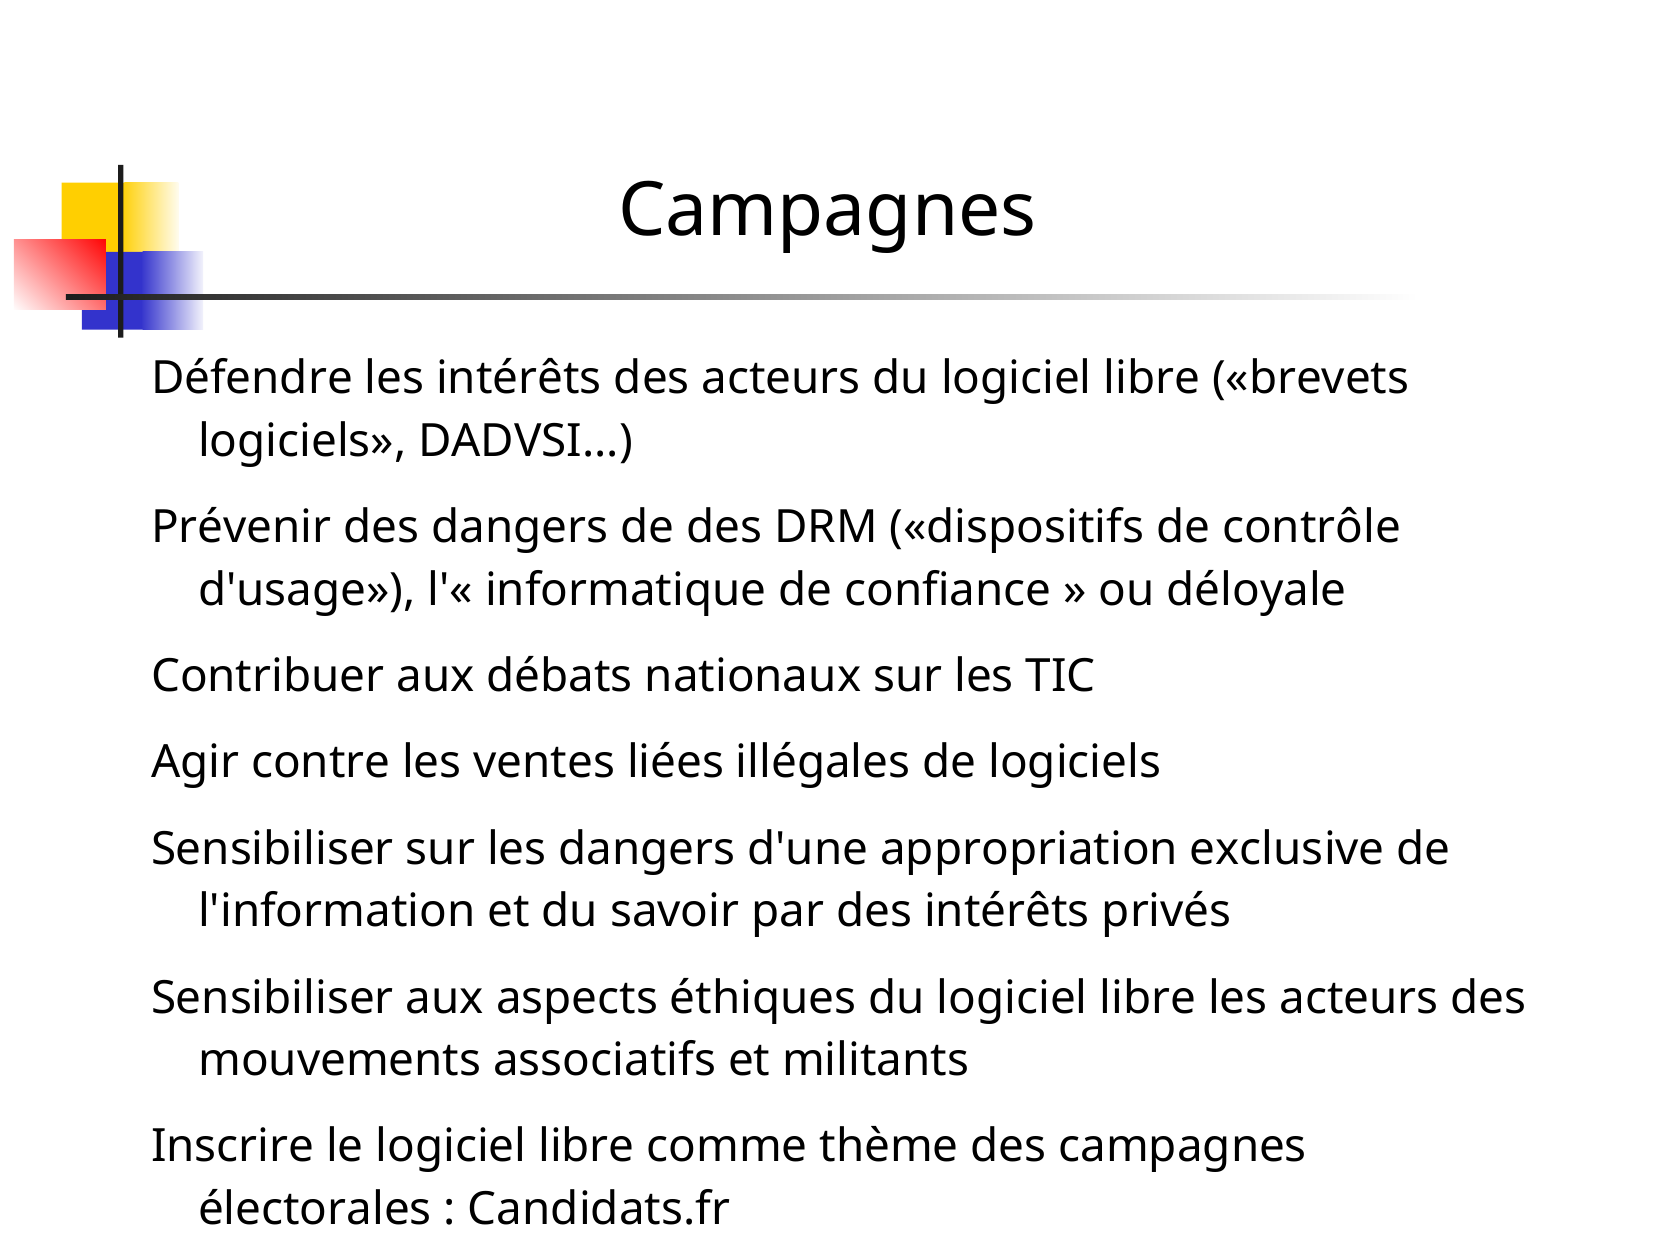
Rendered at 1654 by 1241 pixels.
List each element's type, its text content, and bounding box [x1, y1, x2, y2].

title Campagnes [121, 110, 1534, 303]
list Défendre les intérêts des acteurs du logiciel libre («brevets logiciels», DADVSI...) Prévenir des dangers de des DRM («dispositifs de contrôle d'usage»), l'« informatique de confiance » ou déloyale Contribuer aux débats nationaux sur les TIC Agir contre les ventes liées illégales de logiciels Sensibiliser sur les dangers d'une appropriation exclusive de l'information et du savoir par des intérêts privés Sensibiliser aux aspects éthiques du logiciel libre les acteurs des mouvements associatifs et militants Inscrire le logiciel libre comme thème des campagnes électorales : Candidats.fr [121, 344, 1534, 1210]
